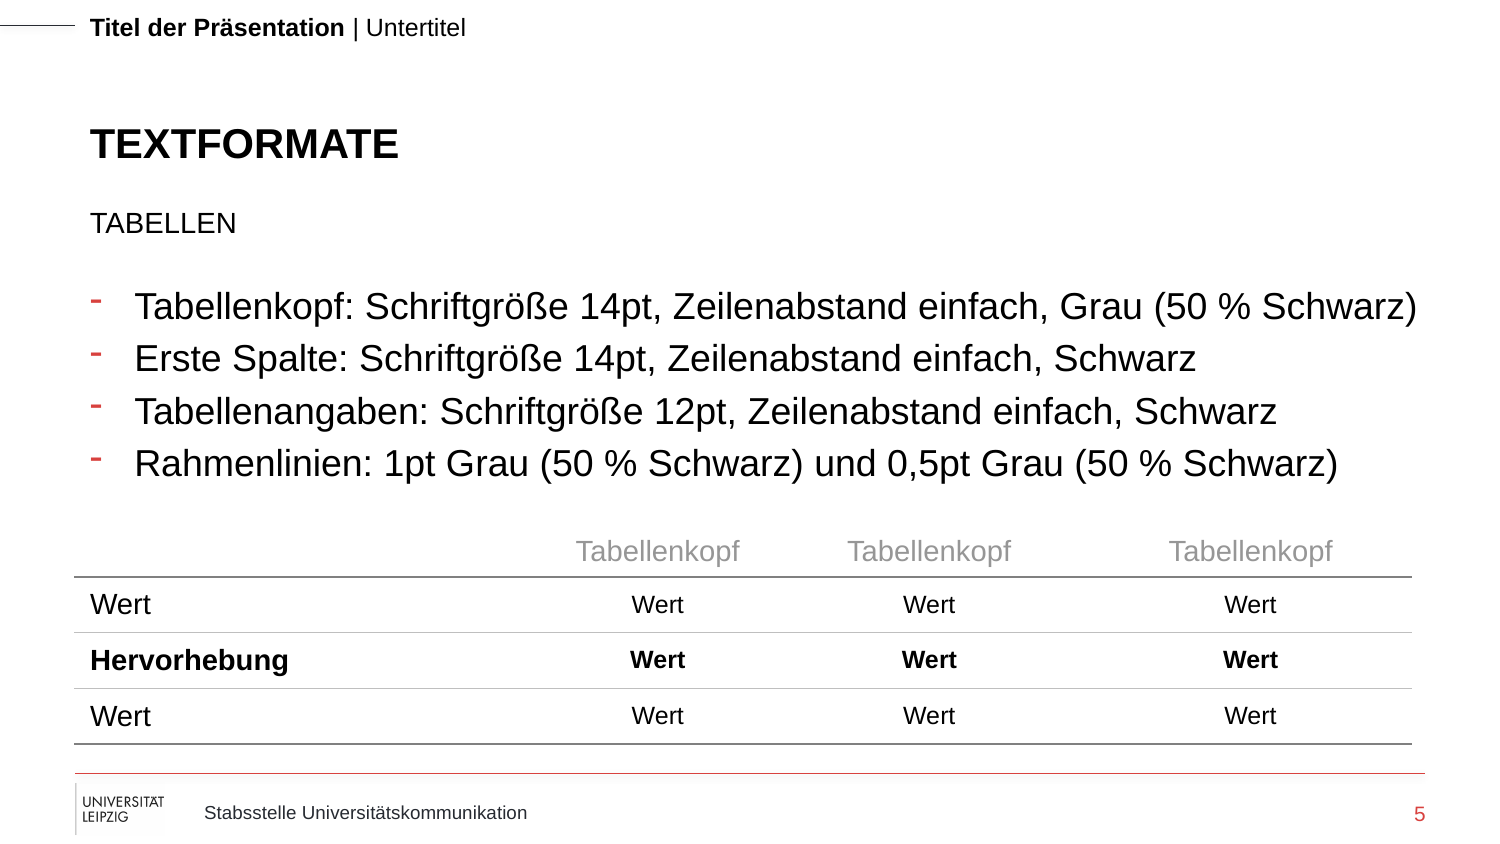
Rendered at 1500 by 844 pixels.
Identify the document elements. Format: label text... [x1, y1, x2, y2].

table_cell Wert [1091, 689, 1410, 743]
slide_number <number> [1303, 800, 1426, 834]
picture [75, 782, 165, 836]
table_cell Hervorhebung [76, 633, 546, 688]
table_cell Wert [76, 689, 546, 743]
table_header Tabellenkopf [770, 528, 1089, 576]
table_header [76, 528, 546, 576]
table_cell Wert [548, 689, 768, 743]
table_cell Wert [770, 689, 1089, 743]
table_cell Wert [548, 578, 768, 632]
table_header Tabellenkopf [548, 528, 768, 576]
table_cell Wert [770, 578, 1089, 632]
title Textformate [75, 50, 1426, 175]
table_cell Wert [770, 633, 1089, 688]
table_cell Wert [548, 633, 768, 688]
table_cell Wert [1091, 633, 1410, 688]
table_cell Wert [76, 578, 546, 632]
table_header Tabellenkopf [1091, 528, 1410, 576]
table_cell Wert [1091, 578, 1410, 632]
list Tabellenkopf: Schriftgröße 14pt, Zeilenabstand einfach, Grau (50 % Schwarz) Erste Spalte: Schriftgröße 14pt, Zeilenabstand einfach, Schwarz Tabellenangaben: Schriftgröße 12pt, Zeilenabstand einfach, Schwarz Rahmenlinien: 1pt Grau (50 % Schwarz) und 0,5pt Grau (50 % Schwarz) [75, 265, 1454, 755]
list TABELLEN [75, 184, 1426, 247]
